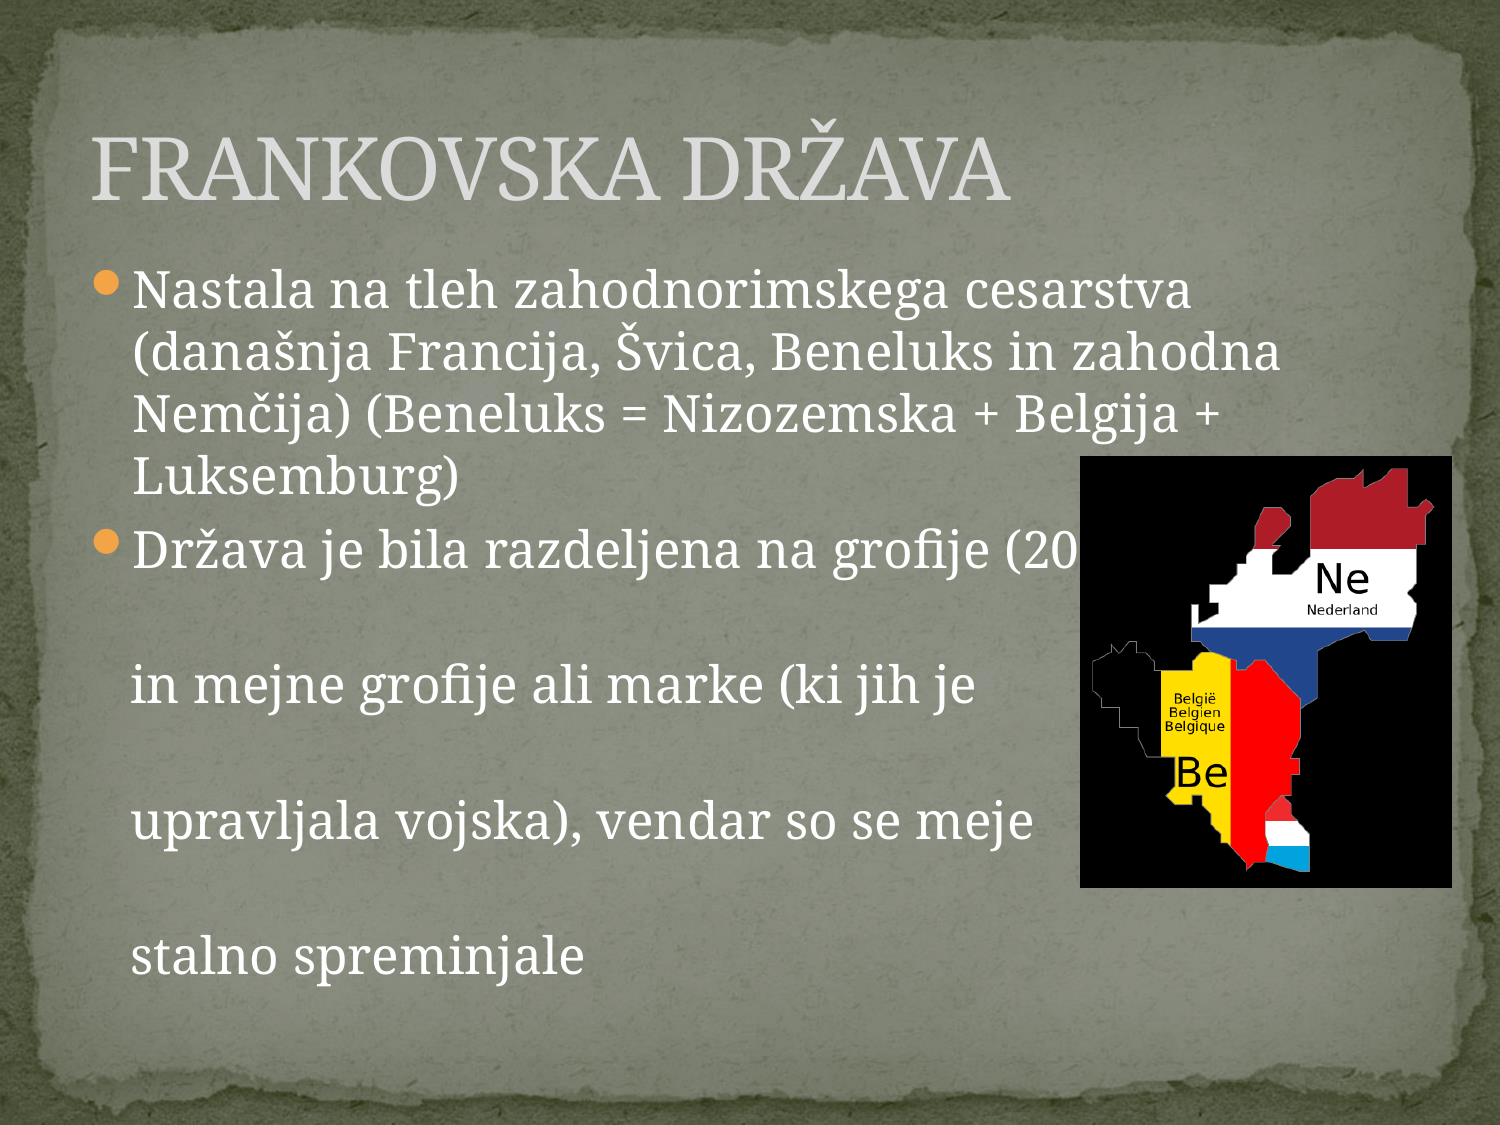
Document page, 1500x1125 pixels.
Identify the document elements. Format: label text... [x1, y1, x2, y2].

title FRANKOVSKA DRŽAVA [75, 24, 1425, 225]
picture [0, 0, 1500, 1125]
list Nastala na tleh zahodnorimskega cesarstva (današnja Francija, Švica, Beneluks in zahodna Nemčija) (Beneluks = Nizozemska + Belgija + Luksemburg) Država je bila razdeljena na grofije (200) in mejne grofije ali marke (ki jih je upravljala vojska), vendar so se meje stalno spreminjale [75, 249, 1425, 1000]
